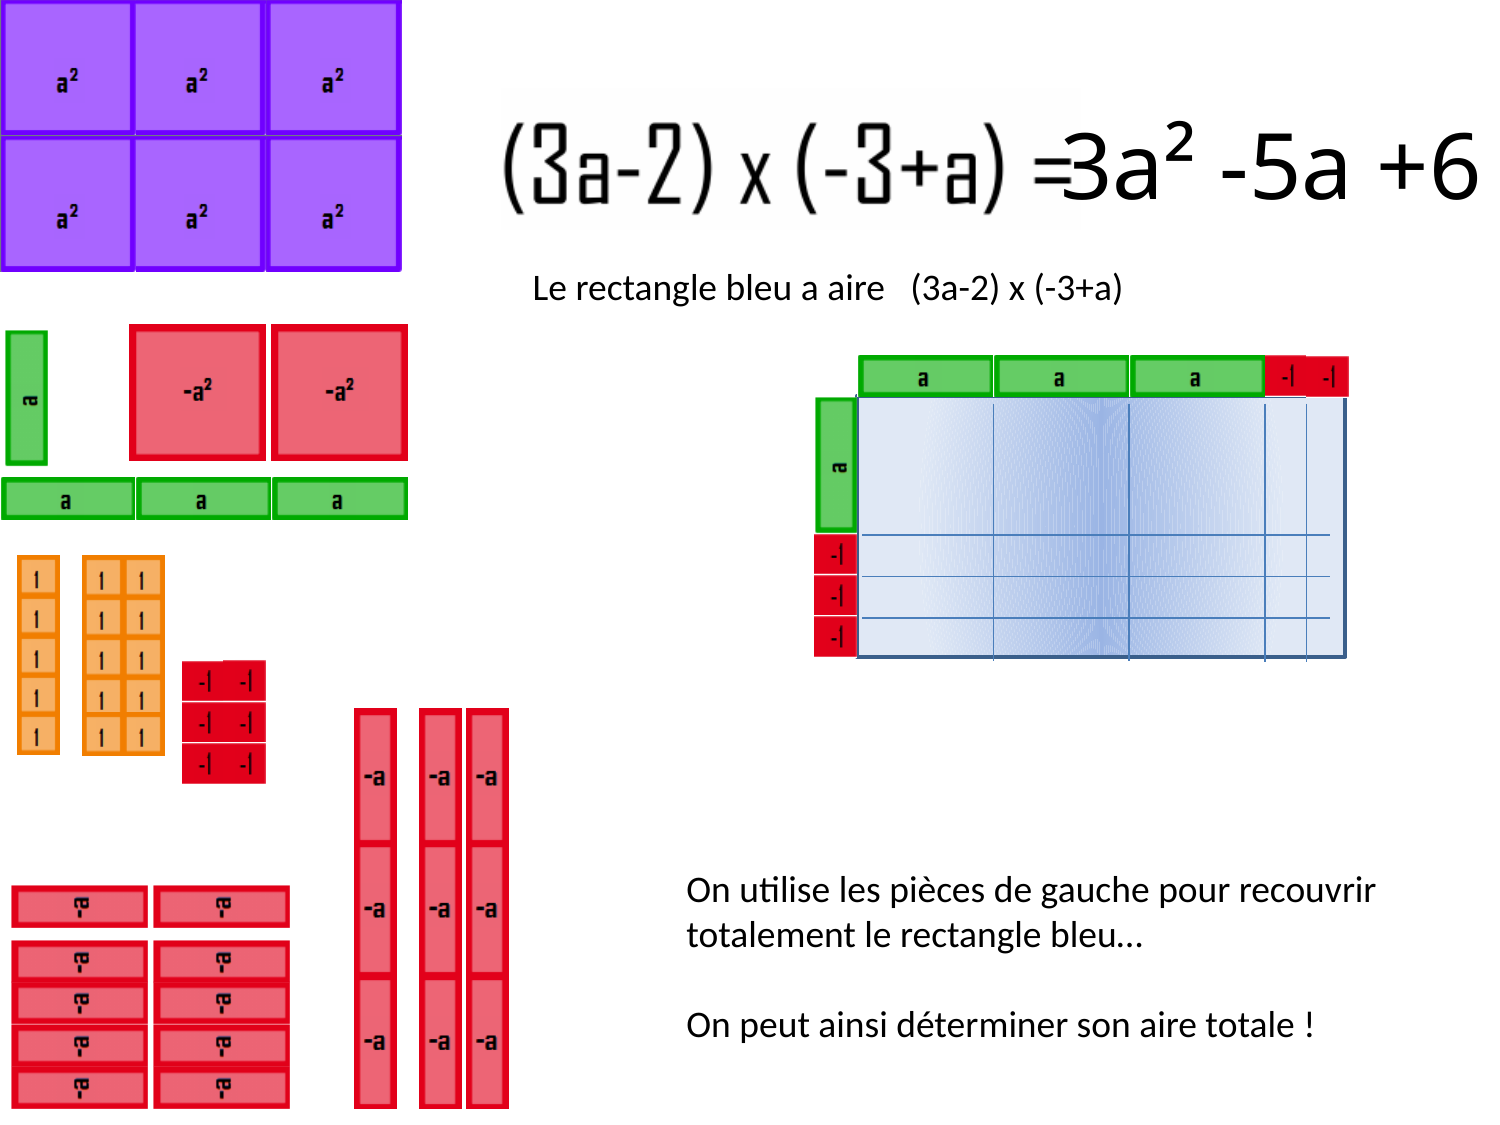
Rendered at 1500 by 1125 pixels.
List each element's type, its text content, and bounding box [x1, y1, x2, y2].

picture [153, 940, 290, 1109]
text_box [1130, 577, 1264, 617]
text_box [994, 536, 1128, 576]
text_box [994, 577, 1128, 617]
picture [17, 555, 60, 755]
picture [153, 885, 290, 928]
text_box [1266, 577, 1306, 617]
picture [82, 555, 165, 756]
picture [501, 66, 1081, 234]
picture [5, 330, 48, 467]
picture [129, 324, 266, 461]
picture [0, 0, 402, 272]
picture [11, 940, 148, 1109]
picture [182, 659, 266, 785]
picture [11, 885, 148, 928]
picture [814, 354, 1349, 658]
text_box 3a² -5a +6 [1045, 100, 1498, 226]
text_box [1266, 536, 1306, 576]
picture [466, 708, 509, 1110]
picture [0, 477, 408, 520]
text_box [1130, 536, 1264, 576]
text_box Le rectangle bleu a aire (3a-2) x (-3+a) [518, 255, 1139, 316]
text_box [1130, 619, 1264, 657]
text_box [994, 619, 1128, 657]
text_box On utilise les pièces de gauche pour recouvrir totalement le rectangle bleu… On peut ainsi déterminer son aire totale ! [671, 857, 1401, 1053]
text_box [857, 397, 1346, 657]
text_box [1266, 619, 1306, 657]
picture [419, 708, 462, 1110]
picture [271, 324, 408, 461]
picture [354, 708, 397, 1110]
